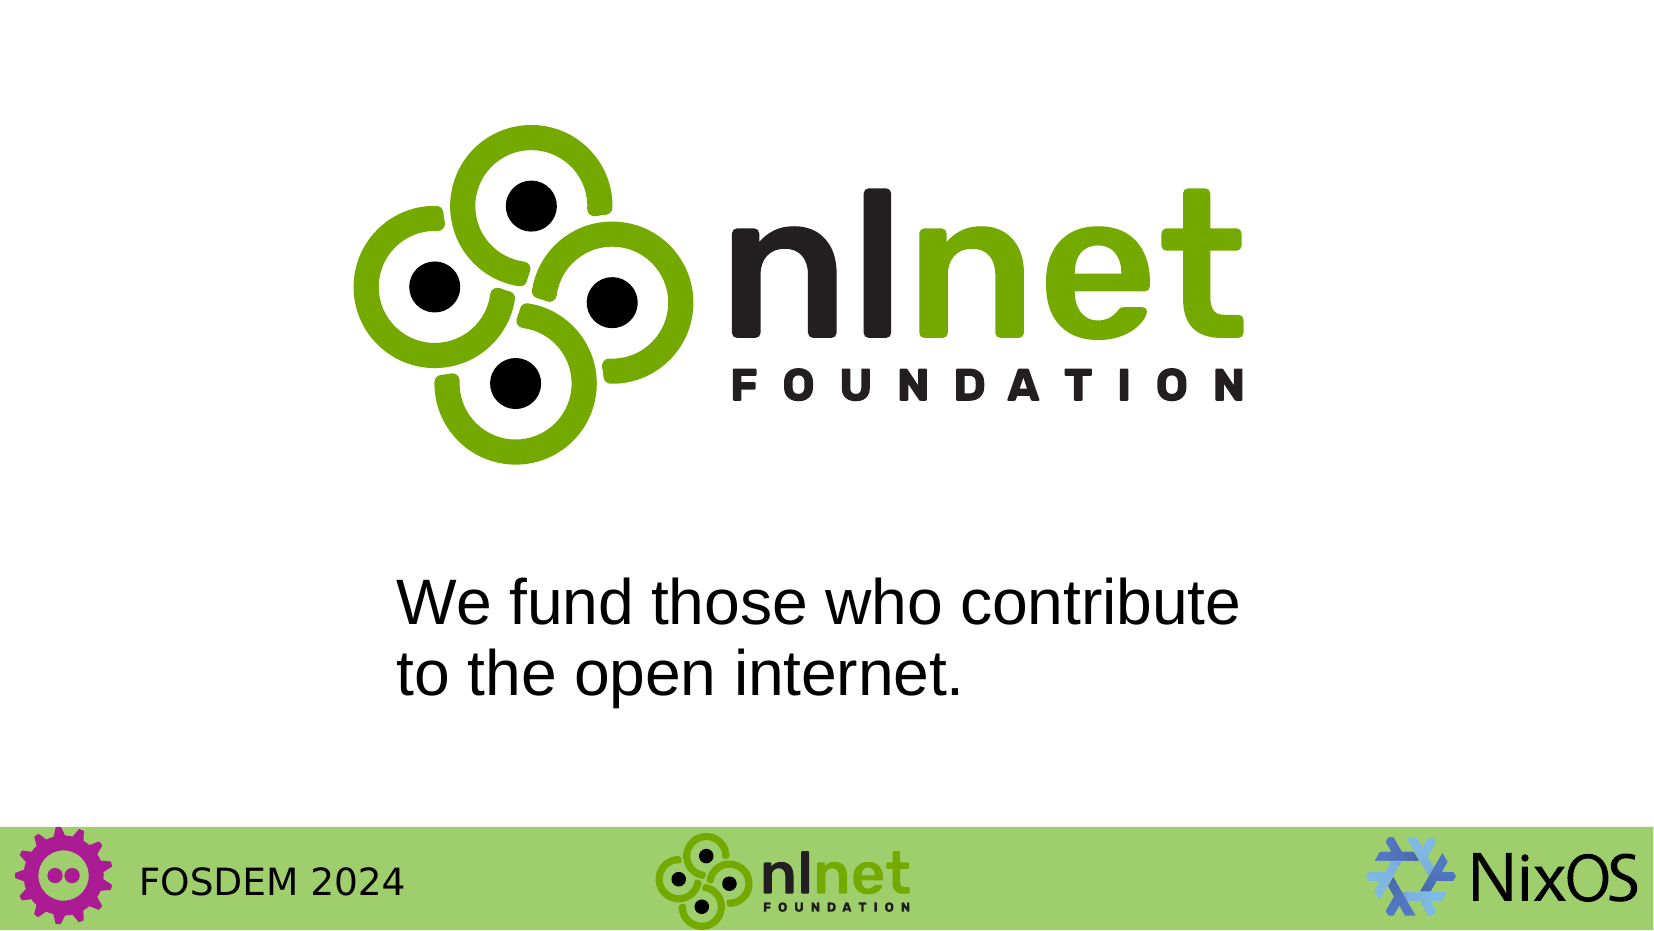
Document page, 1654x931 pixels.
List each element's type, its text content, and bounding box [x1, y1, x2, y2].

list We fund those who contribute to the open internet. [342, 566, 1253, 721]
picture [353, 124, 1245, 466]
